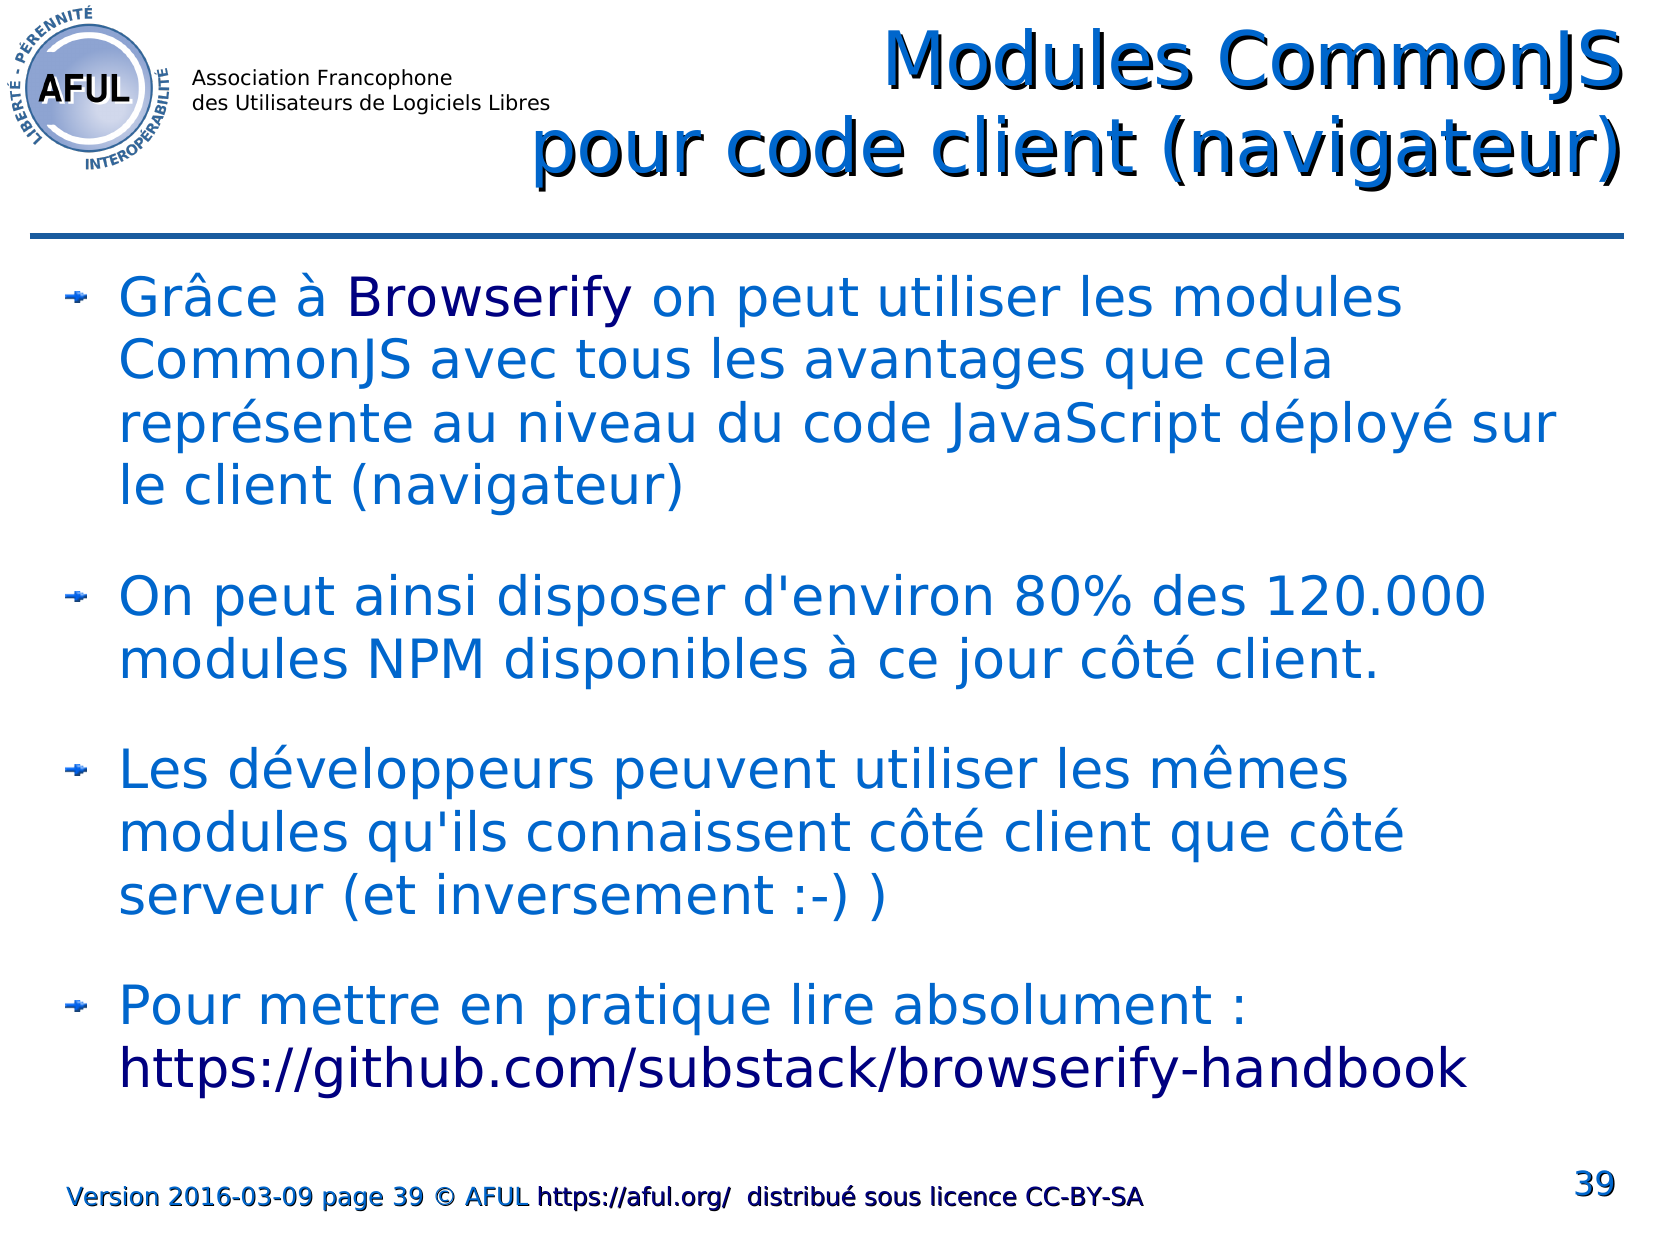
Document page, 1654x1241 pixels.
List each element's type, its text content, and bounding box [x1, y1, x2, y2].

title Modules CommonJS pour code client (navigateur) [501, 0, 1625, 207]
list Grâce à Browserify on peut utiliser les modules CommonJS avec tous les avantages que cela représente au niveau du code JavaScript déployé sur le client (navigateur) On peut ainsi disposer d'environ 80% des 120.000 modules NPM disponibles à ce jour côté client. Les développeurs peuvent utiliser les mêmes modules qu'ils connaissent côté client que côté serveur (et inversement :-) ) Pour mettre en pratique lire absolument : https://github.com/substack/browserify-handbook [47, 265, 1595, 1241]
picture [0, 0, 178, 178]
